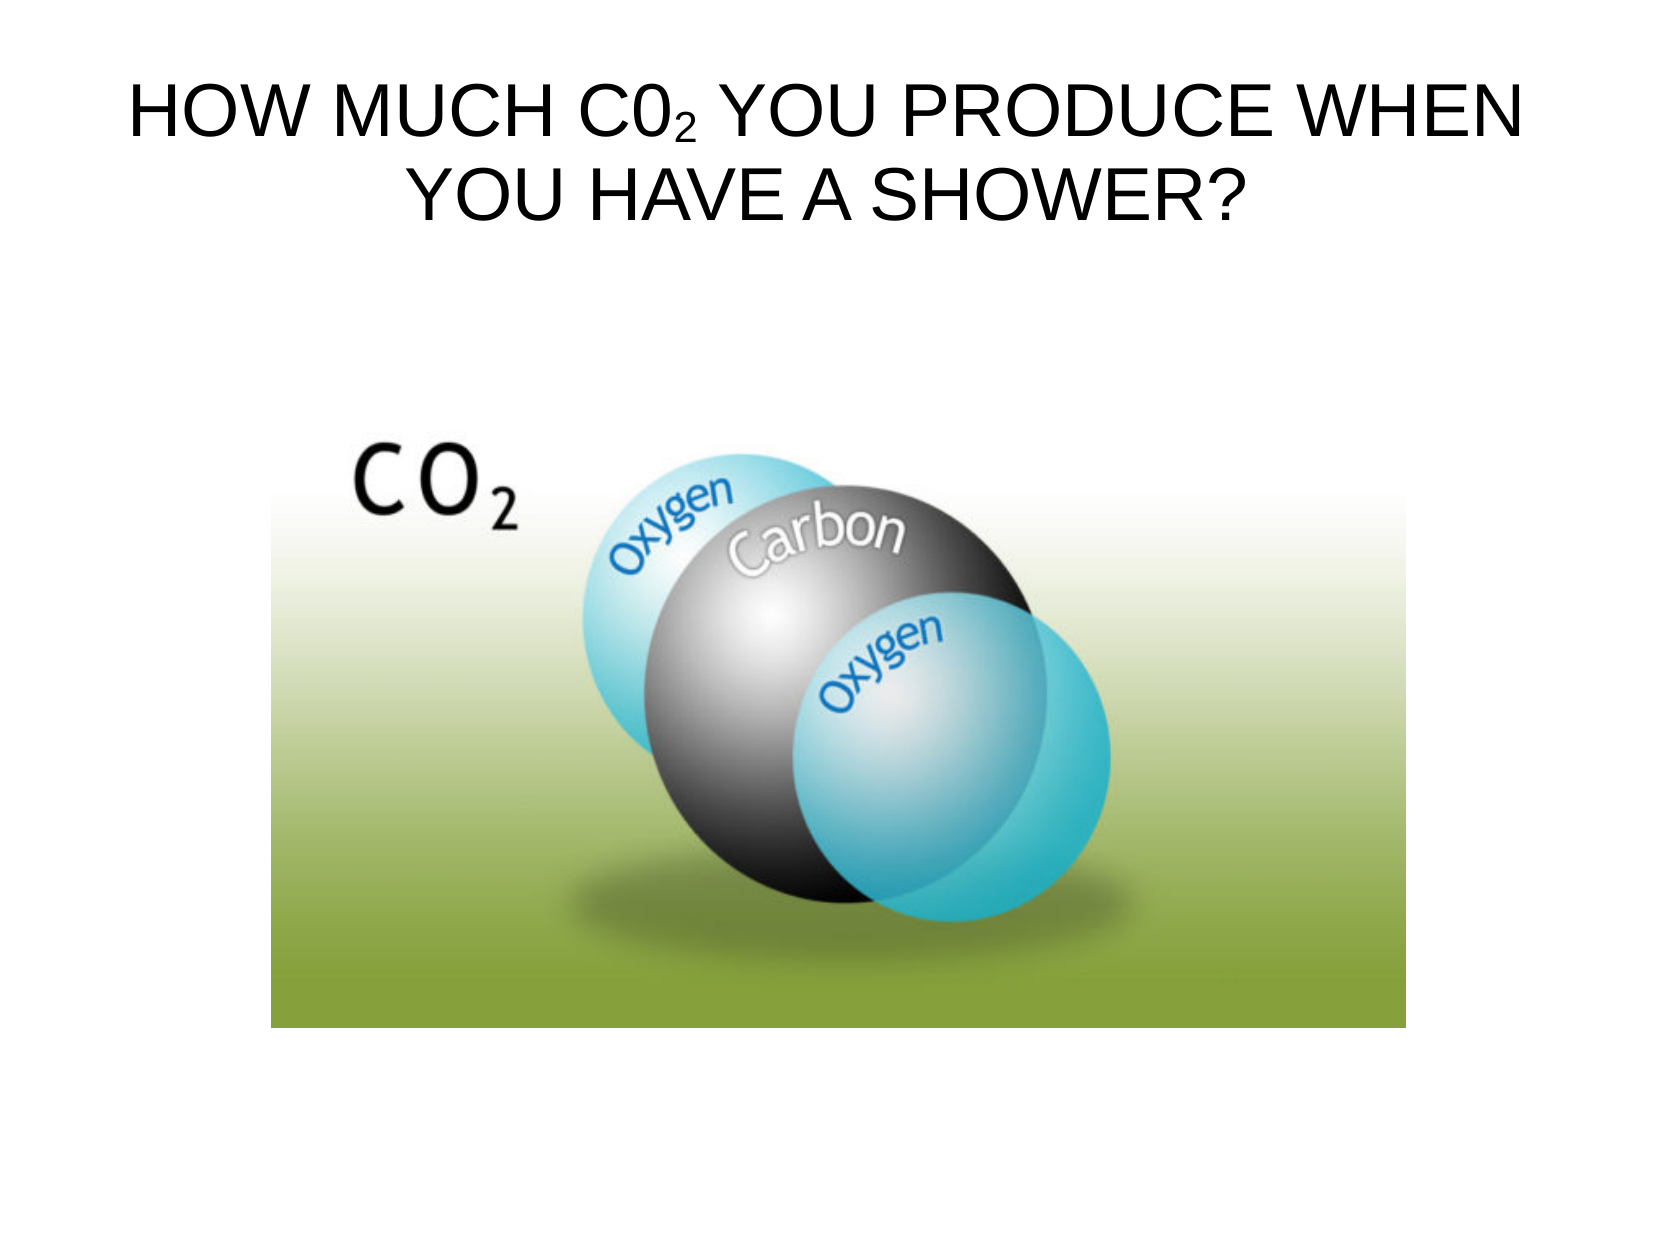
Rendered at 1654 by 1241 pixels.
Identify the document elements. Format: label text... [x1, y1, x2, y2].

title HOW MUCH C02 YOU PRODUCE WHEN YOU HAVE A SHOWER? [82, 49, 1571, 257]
picture [271, 377, 1406, 1028]
